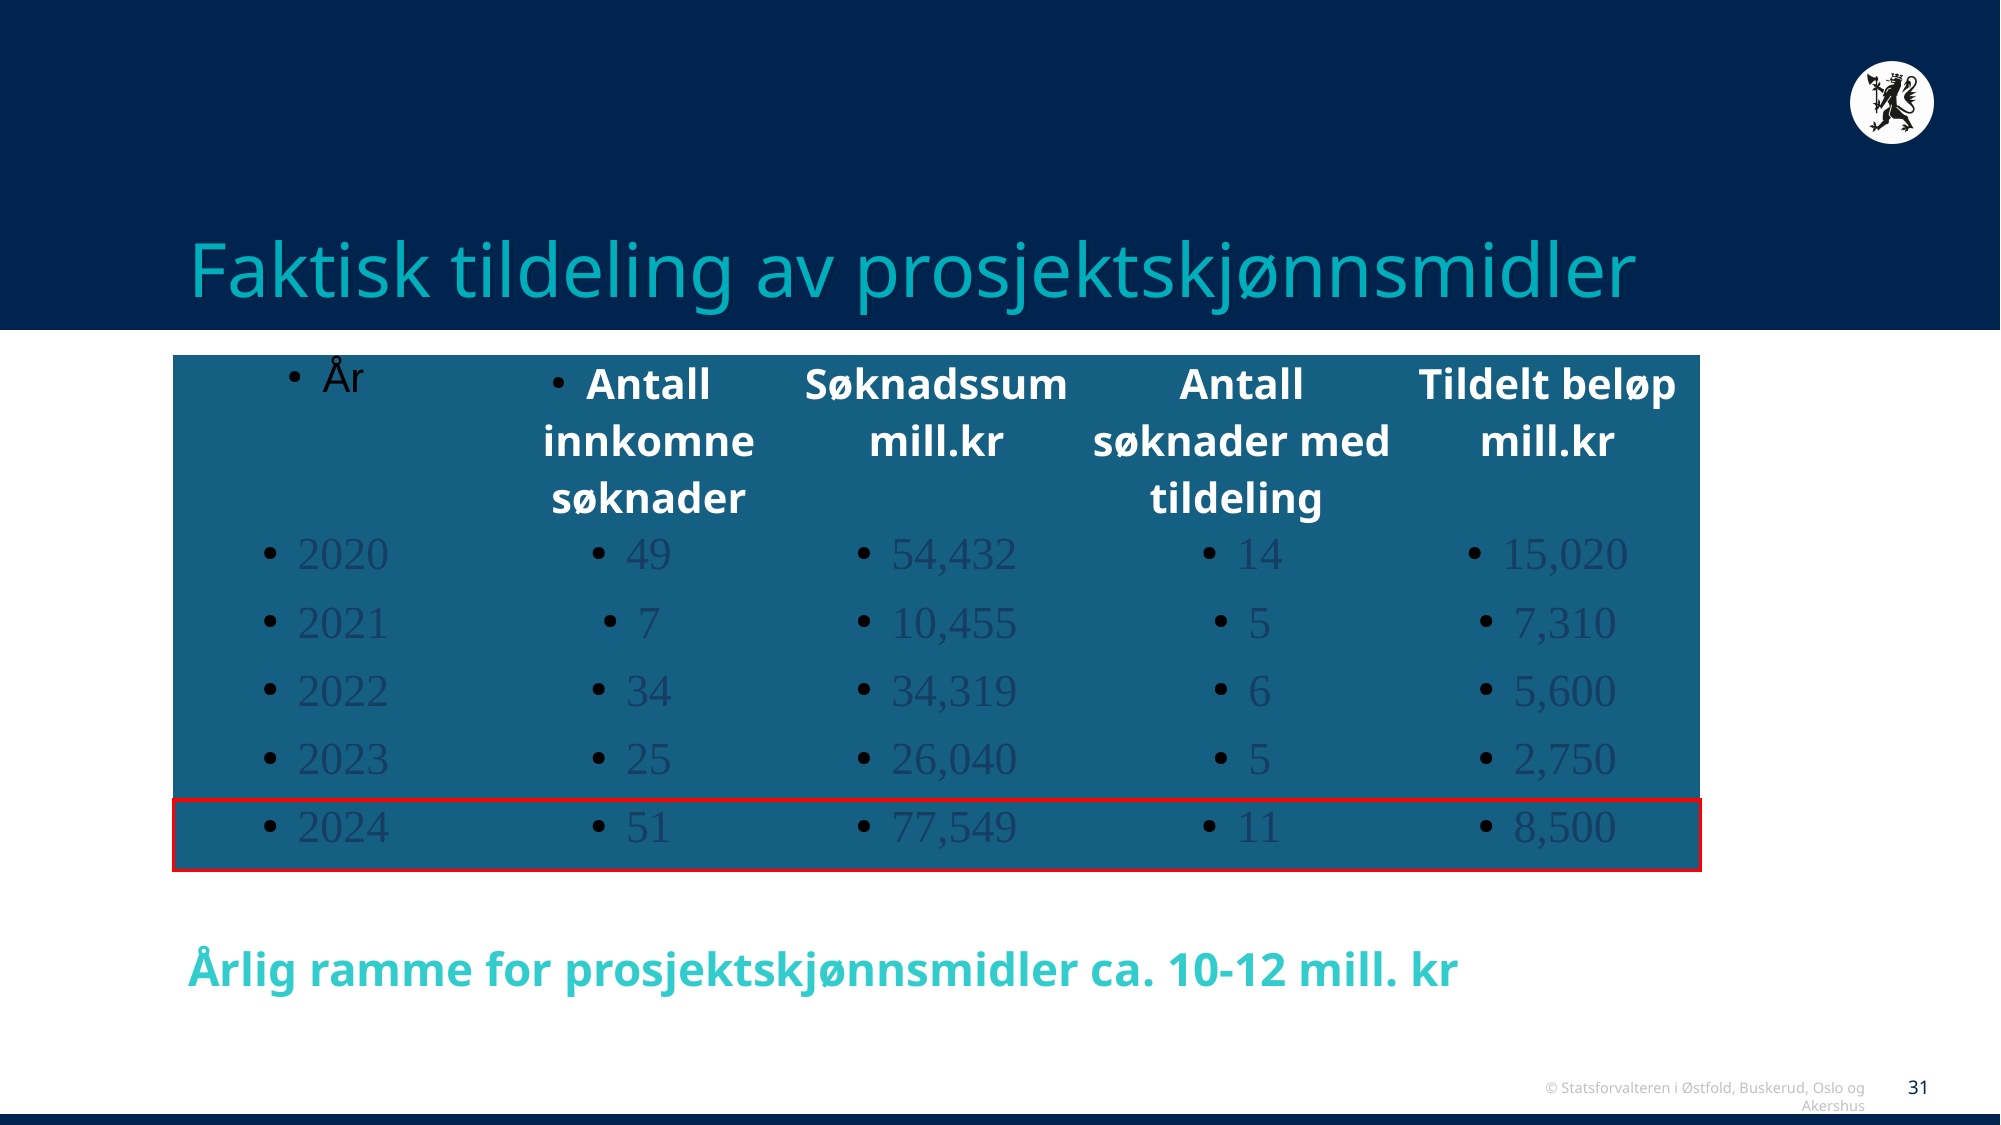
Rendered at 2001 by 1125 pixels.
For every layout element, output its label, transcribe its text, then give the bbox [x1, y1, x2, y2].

table_cell 10,455 [784, 597, 1089, 666]
table_cell 11 [1089, 802, 1395, 869]
table_cell 5 [1089, 597, 1395, 666]
table_cell 5,600 [1395, 666, 1700, 734]
table_cell 34,319 [784, 666, 1089, 734]
table_cell 2023 [173, 734, 479, 798]
table_cell 2022 [173, 666, 479, 734]
table_cell 25 [479, 734, 784, 798]
table_cell 2021 [173, 597, 479, 666]
table_cell 2,750 [1395, 734, 1700, 798]
table_cell 15,020 [1395, 529, 1700, 597]
table_header Antall søknader med tildeling [1089, 355, 1395, 529]
table_cell 54,432 [784, 529, 1089, 597]
table_header År [173, 355, 479, 529]
table_cell 2020 [173, 529, 479, 597]
table_cell 14 [1089, 529, 1395, 597]
table_cell 6 [1089, 666, 1395, 734]
table_cell 26,040 [784, 734, 1089, 798]
text_box Årlig ramme for prosjektskjønnsmidler ca. 10-12 mill. kr [173, 933, 1349, 1005]
table_cell 8,500 [1395, 802, 1699, 869]
table_cell 34 [479, 666, 784, 734]
table_cell 51 [479, 802, 784, 869]
table_cell 7,310 [1395, 597, 1700, 666]
title Faktisk tildeling av prosjektskjønnsmidler [173, 143, 1827, 320]
table_cell 49 [479, 529, 784, 597]
table_header Søknadssum mill.kr [784, 355, 1089, 529]
table_header Antall innkomne søknader [479, 355, 784, 529]
table_cell 7 [479, 597, 784, 666]
table_cell 2024 [175, 802, 479, 869]
table_header Tildelt beløp mill.kr [1395, 355, 1700, 529]
table_cell 5 [1089, 734, 1395, 798]
table_cell 77,549 [784, 802, 1089, 869]
